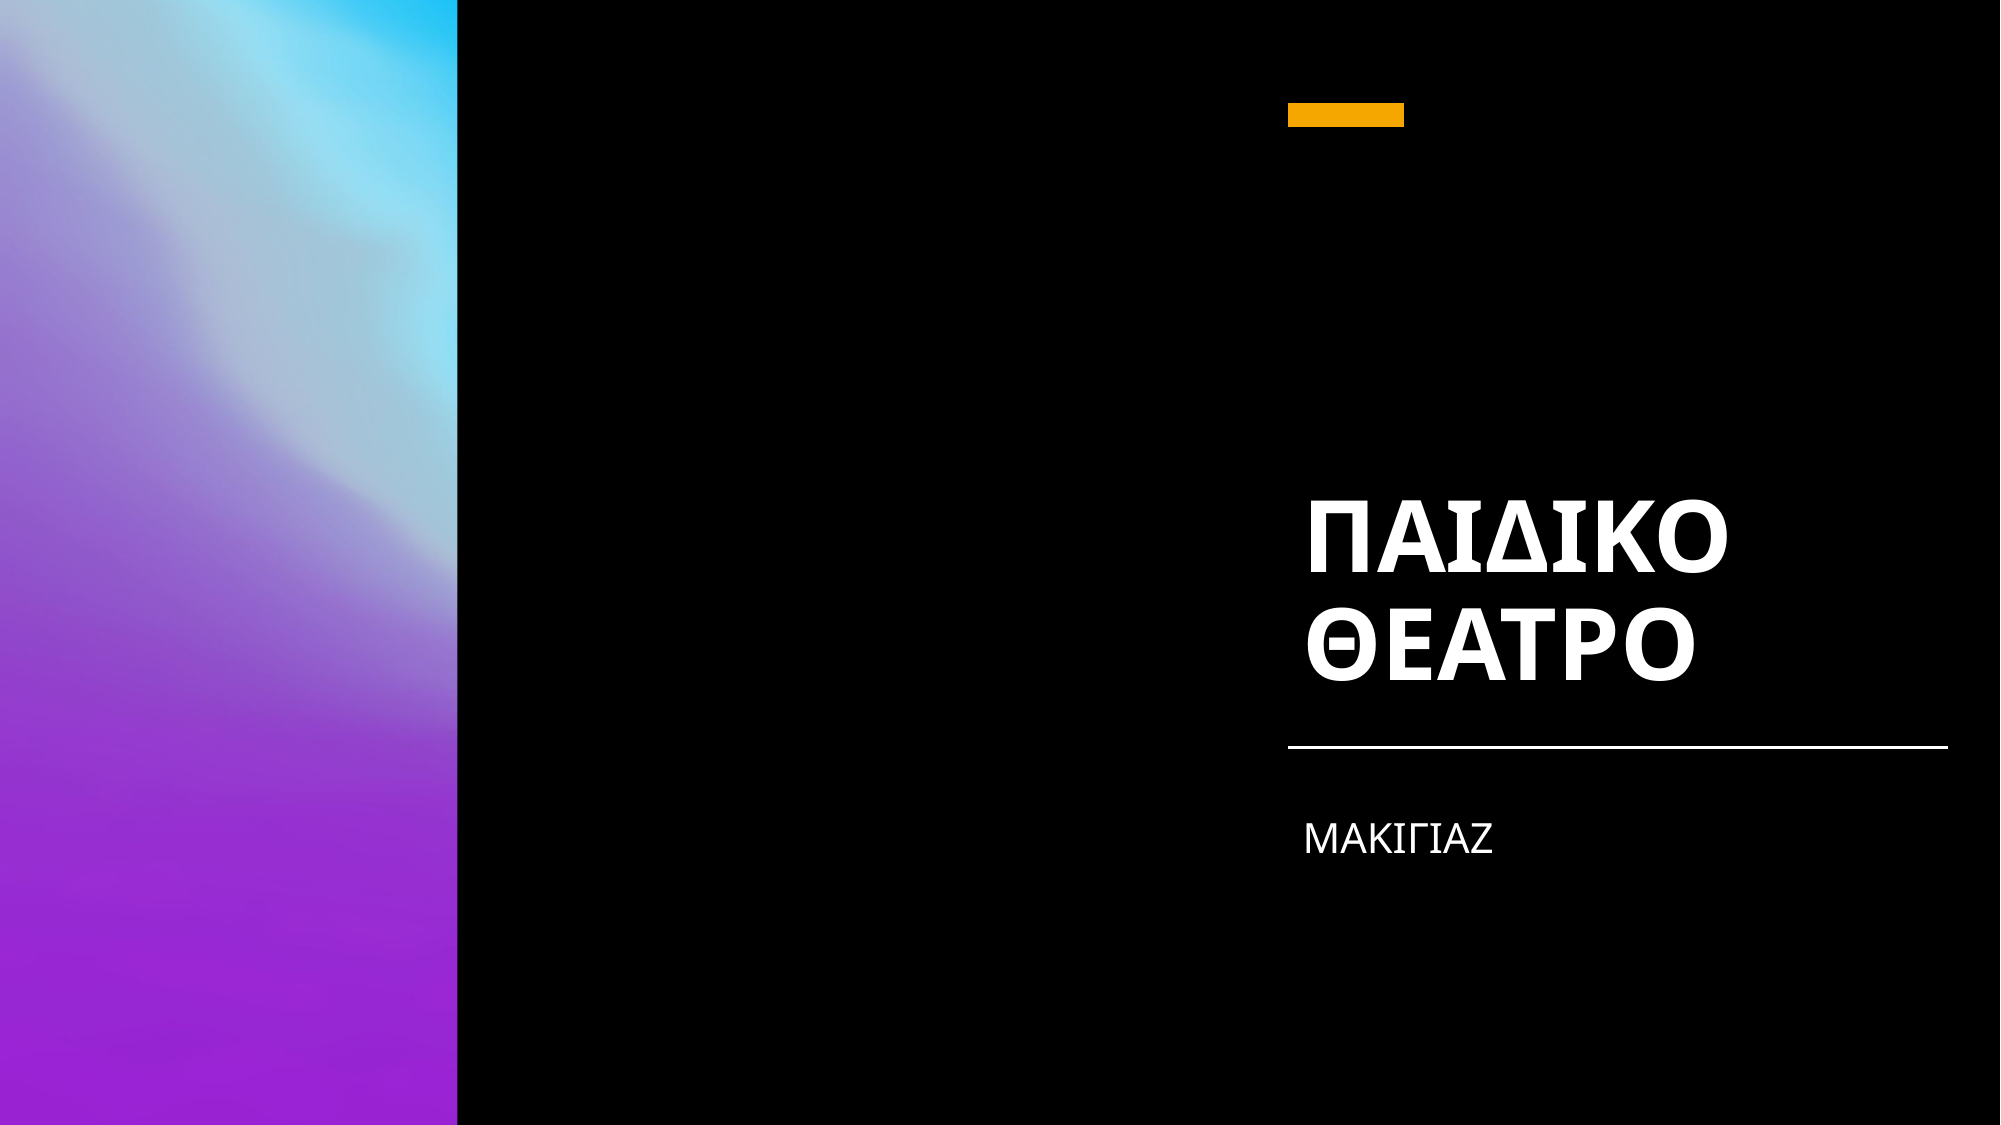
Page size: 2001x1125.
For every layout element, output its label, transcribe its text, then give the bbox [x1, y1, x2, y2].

text_box [457, 0, 2000, 1125]
title ΠΑΙΔΙΚΟ ΘΕΑΤΡΟ [1287, 184, 1948, 710]
picture [0, 0, 457, 1125]
subtitle ΜΑΚΙΓΙΑΖ [1287, 799, 1948, 998]
